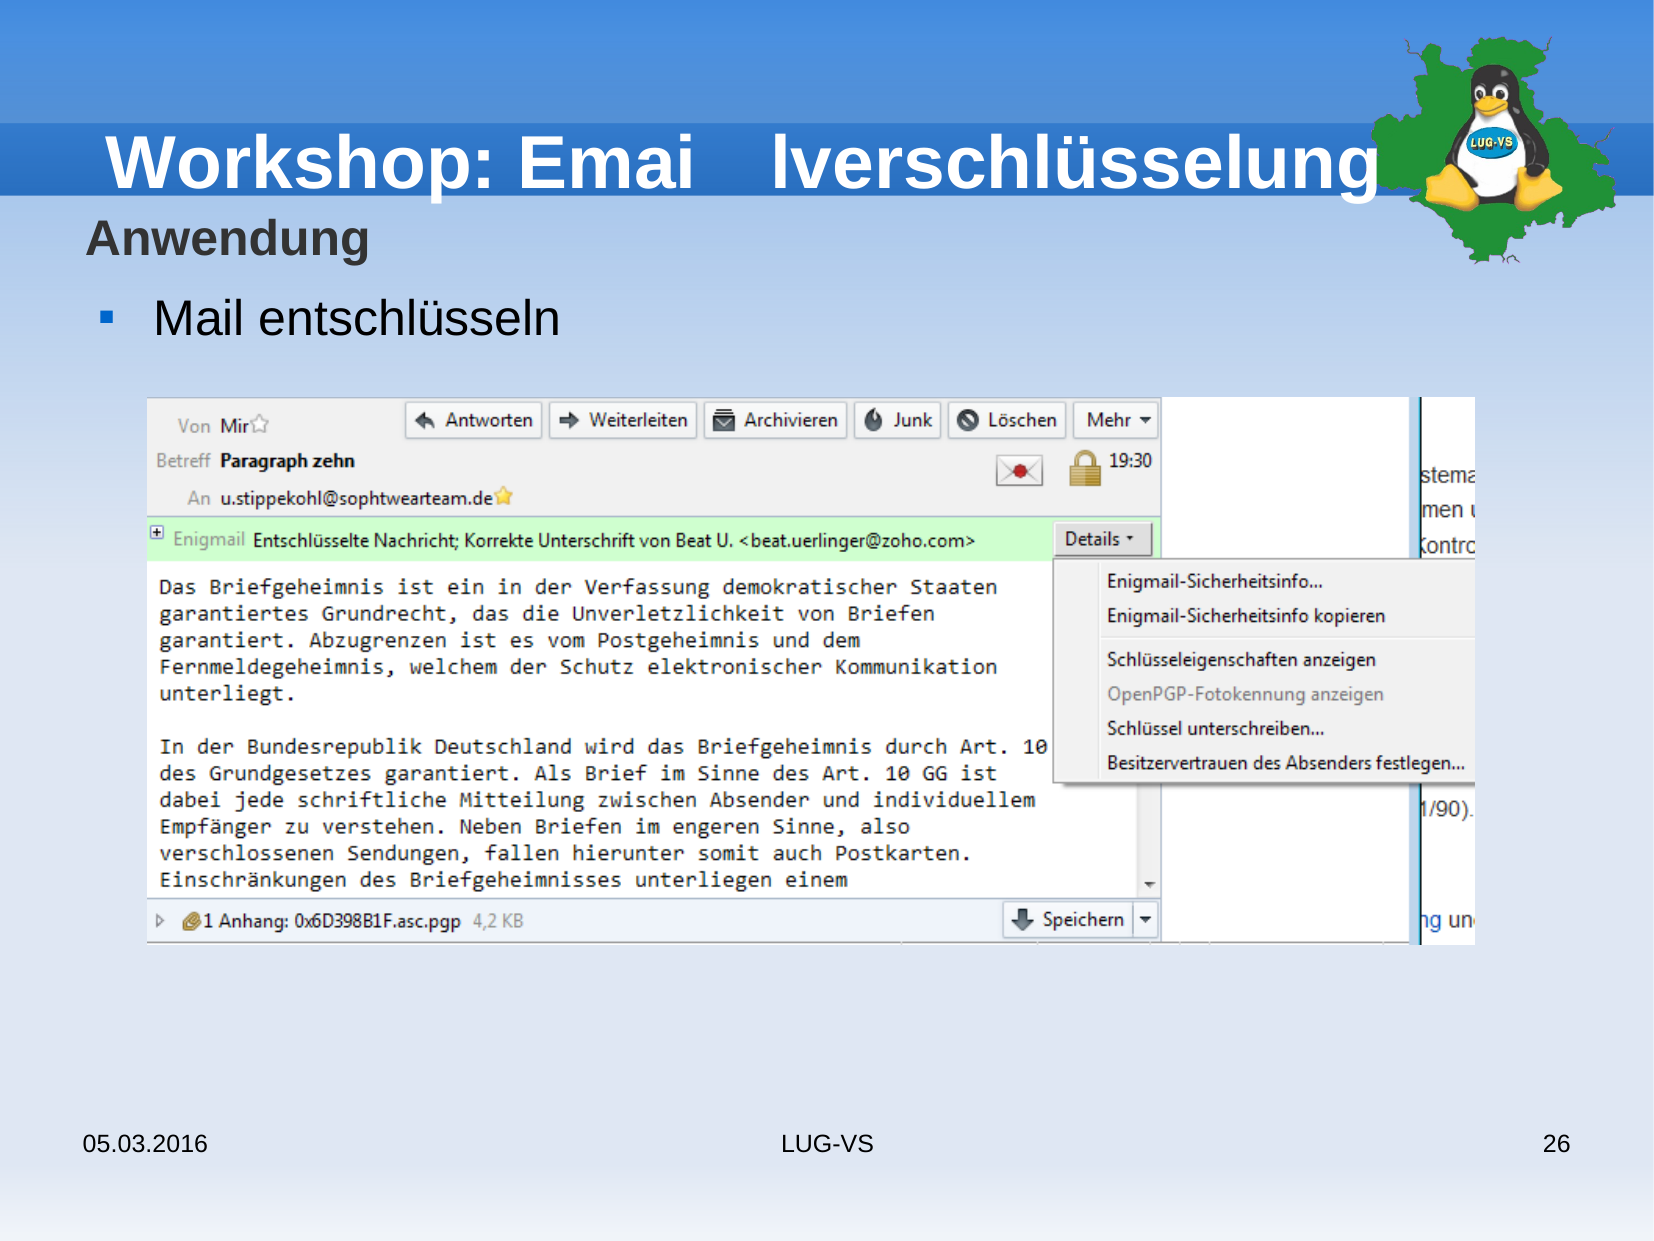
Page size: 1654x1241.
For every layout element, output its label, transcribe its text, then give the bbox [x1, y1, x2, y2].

title Workshop: Emai lverschlüsselung [0, 59, 1489, 267]
text_box Anwendung [14, 209, 1418, 267]
picture [1489, 137, 1512, 149]
picture [0, 0, 1654, 1241]
list Mail entschlüsseln [82, 290, 1571, 1109]
